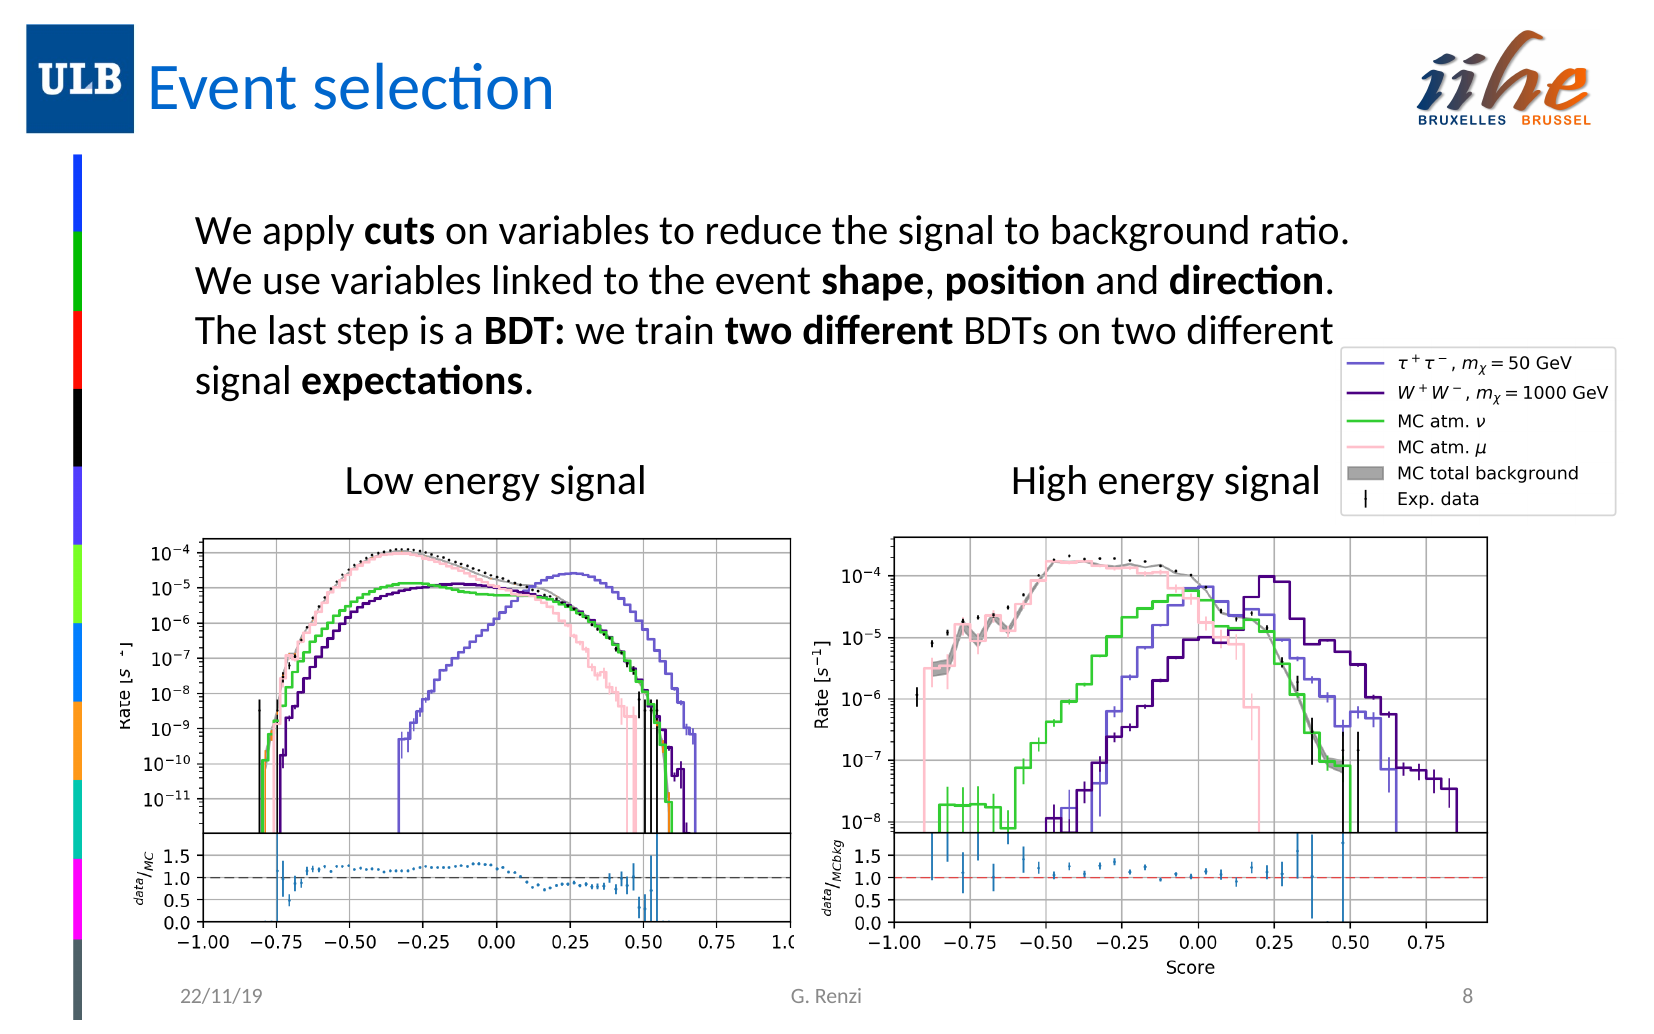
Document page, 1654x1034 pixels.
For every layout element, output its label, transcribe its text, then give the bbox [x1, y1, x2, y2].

picture [7, 24, 132, 143]
picture [1410, 29, 1600, 150]
picture [74, 155, 82, 1019]
picture [804, 338, 1624, 991]
text_box We apply cuts on variables to reduce the signal to background ratio. We use variables linked to the event shape, position and direction. The last step is a BDT: we train two different BDTs on two different signal expectations. Low energy signal High energy signal [180, 195, 1441, 610]
title Event selection [132, 13, 1323, 152]
picture [120, 524, 794, 964]
